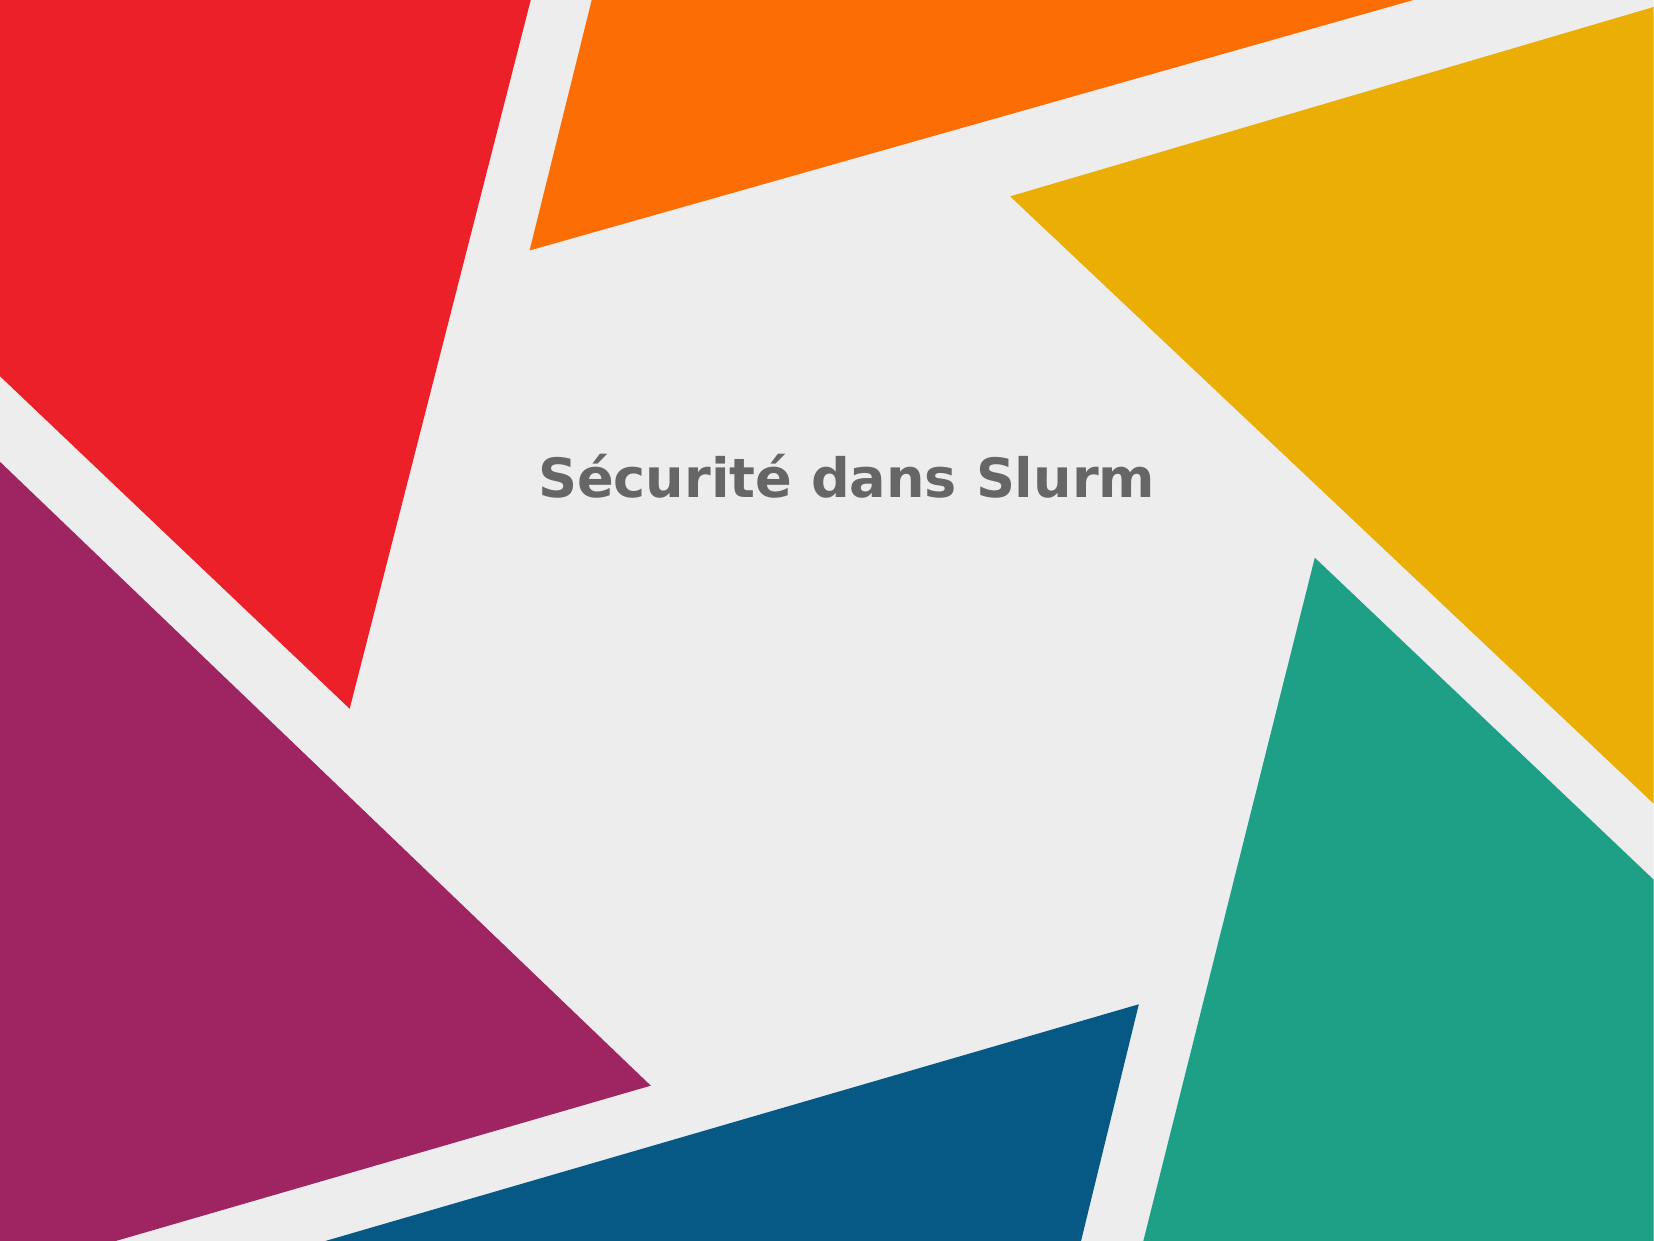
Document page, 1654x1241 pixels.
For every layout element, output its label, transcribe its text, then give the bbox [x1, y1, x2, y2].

list Sécurité dans Slurm [467, 447, 1191, 1005]
